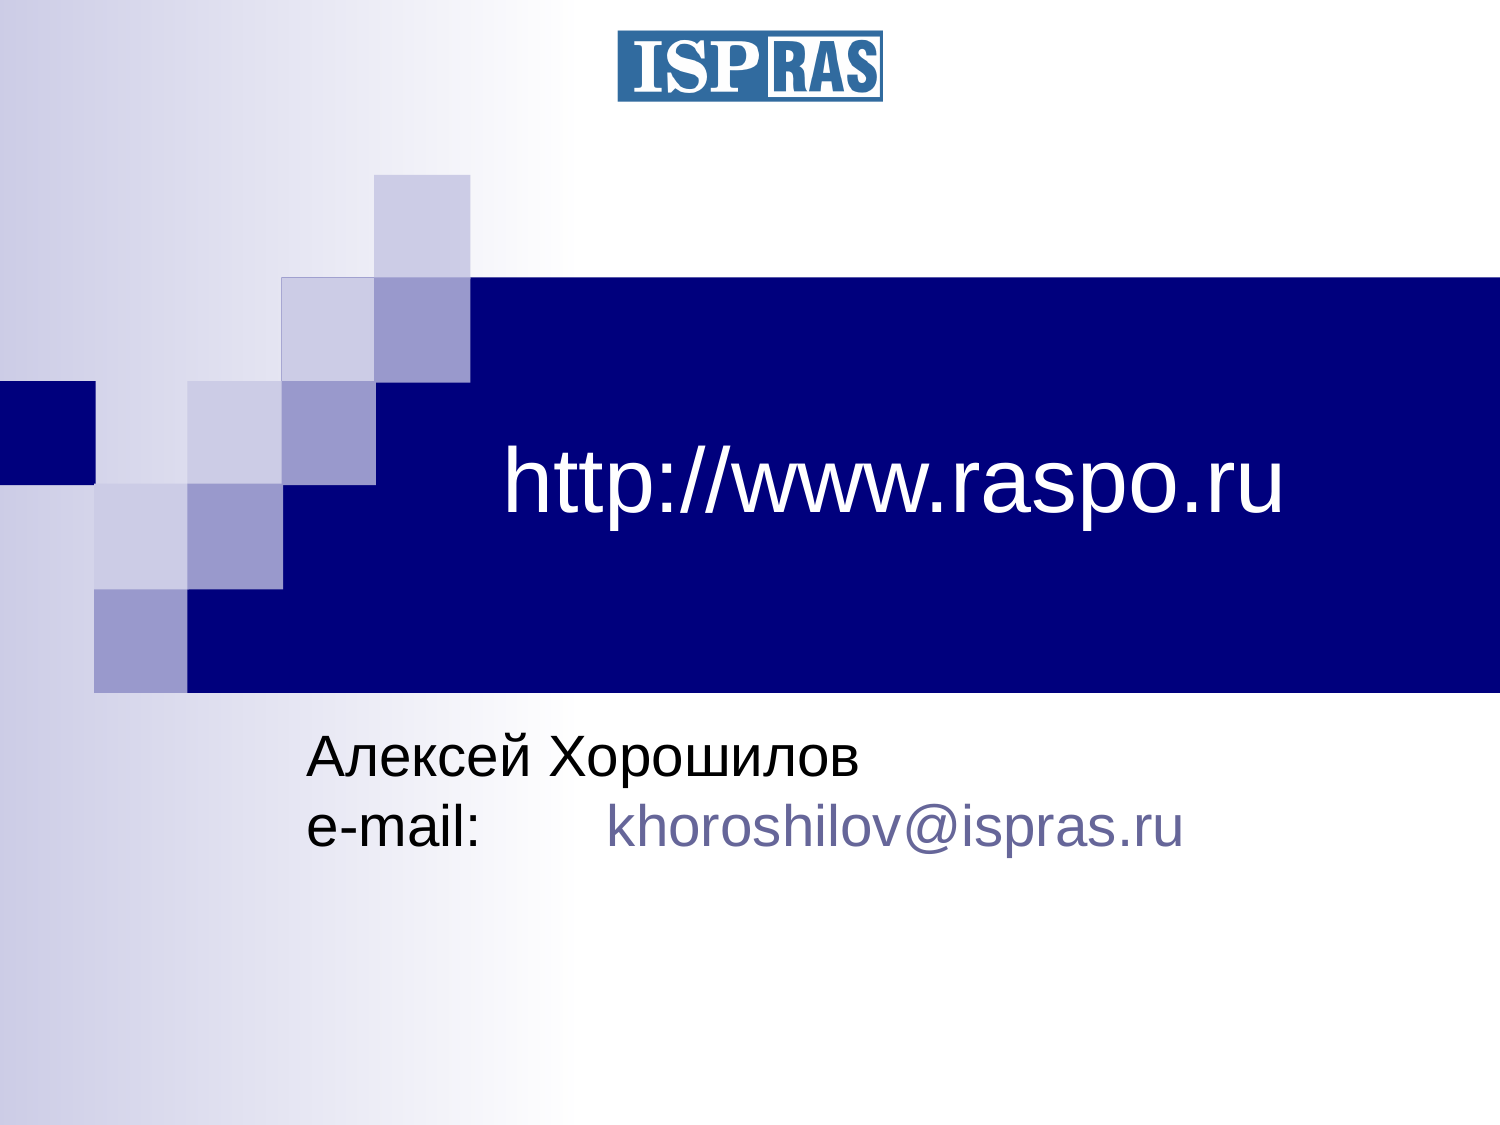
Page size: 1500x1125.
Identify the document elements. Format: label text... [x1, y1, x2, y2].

text_box Алексей Хорошилов e-mail: khoroshilov@ispras.ru [292, 710, 1202, 936]
picture [617, 30, 883, 102]
title http://www.raspo.ru [487, 292, 1476, 671]
